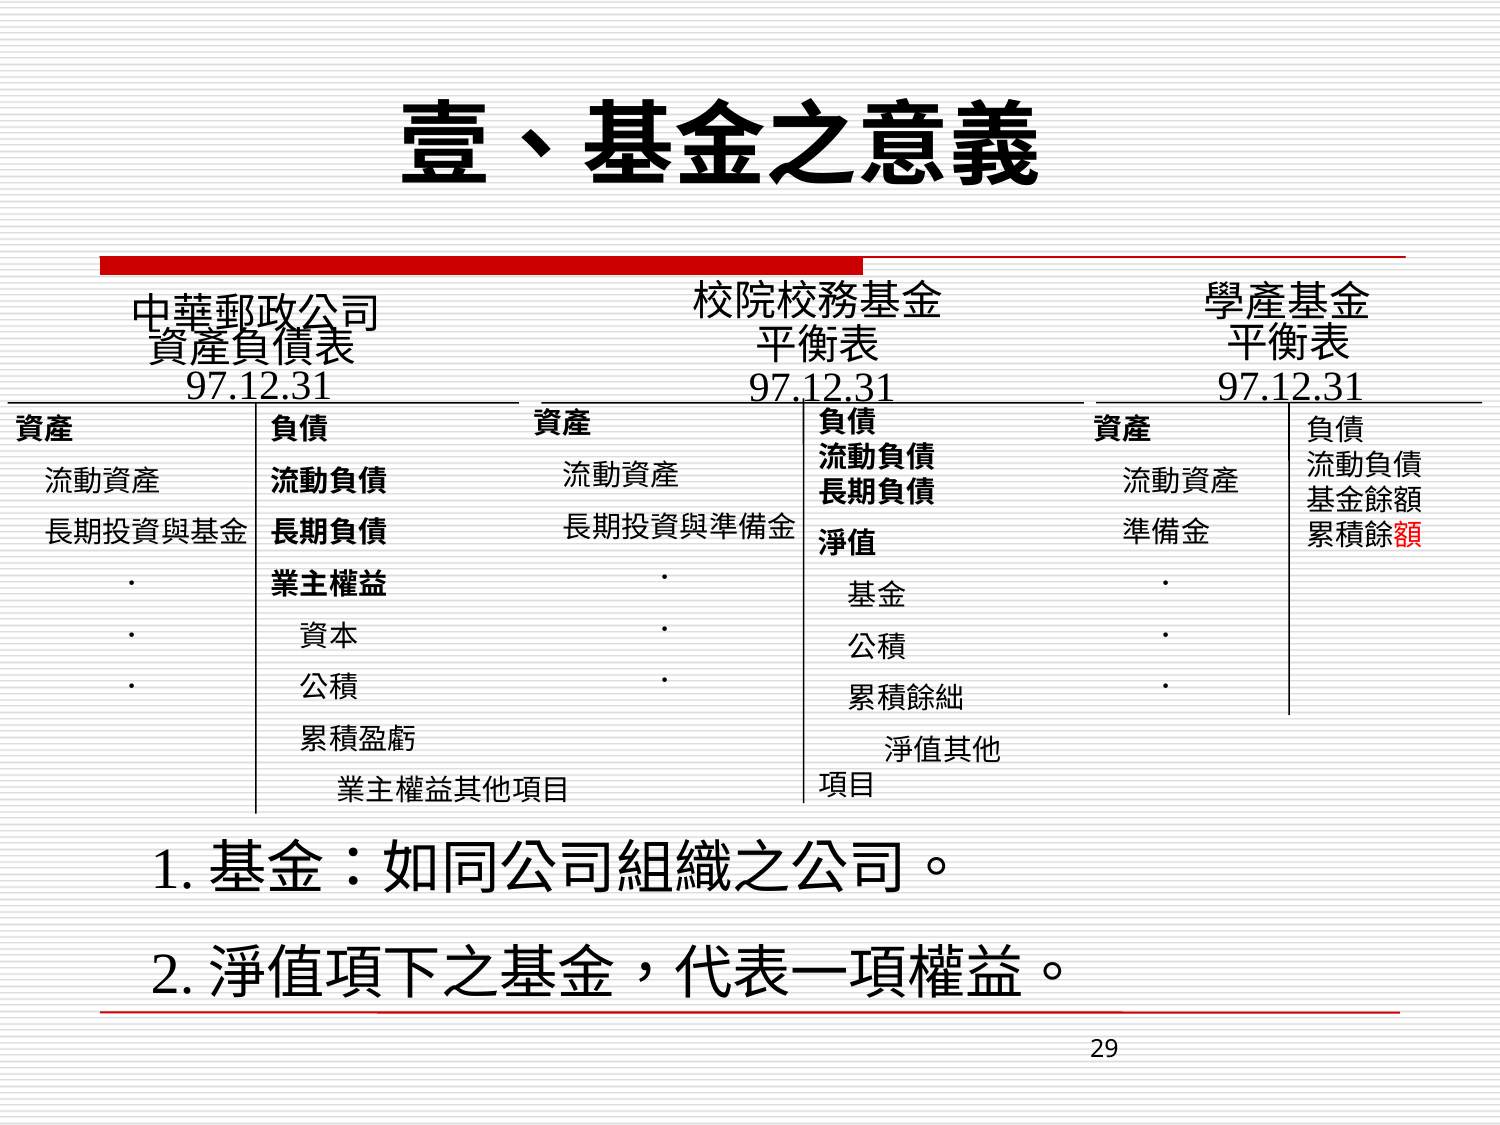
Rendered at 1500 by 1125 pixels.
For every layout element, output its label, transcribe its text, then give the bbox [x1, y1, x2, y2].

text_box 校院校務基金 [648, 266, 988, 333]
text_box 97.12.31 [1187, 351, 1396, 417]
text_box 97.12.31 [164, 350, 355, 416]
text_box 1.基金：如同公司組織之公司。 2.淨值項下之基金，代表一項權益。 [135, 822, 1336, 1013]
text_box 資產 流動資產 長期投資與準備金 ． ． ． [518, 397, 803, 709]
text_box 97.12.31 [712, 352, 934, 418]
text_box 學產基金 [1128, 267, 1447, 333]
text_box 平衡表 [1150, 333, 1428, 374]
text_box 中華郵政公司 [110, 278, 402, 344]
text_box 資產 流動資產 準備金 ． ． ． [1078, 402, 1288, 715]
text_box [1074, 1024, 1400, 1103]
text_box 負債 流動負債 長期負債 淨值 基金 公積 累積餘絀 淨值其他項目 [803, 395, 1045, 778]
text_box 壹、基金之意義 [383, 78, 1217, 205]
text_box 平衡表 [670, 333, 966, 377]
text_box 負債 流動負債 基金餘額 累積餘額 [1291, 403, 1459, 614]
text_box 資產負債表 [132, 344, 386, 379]
text_box 資產 流動資產 長期投資與基金 ． ． ． [0, 402, 255, 715]
text_box 負債 流動負債 長期負債 業主權益 資本 公積 累積盈虧 業主權益其他項目 [255, 402, 588, 820]
